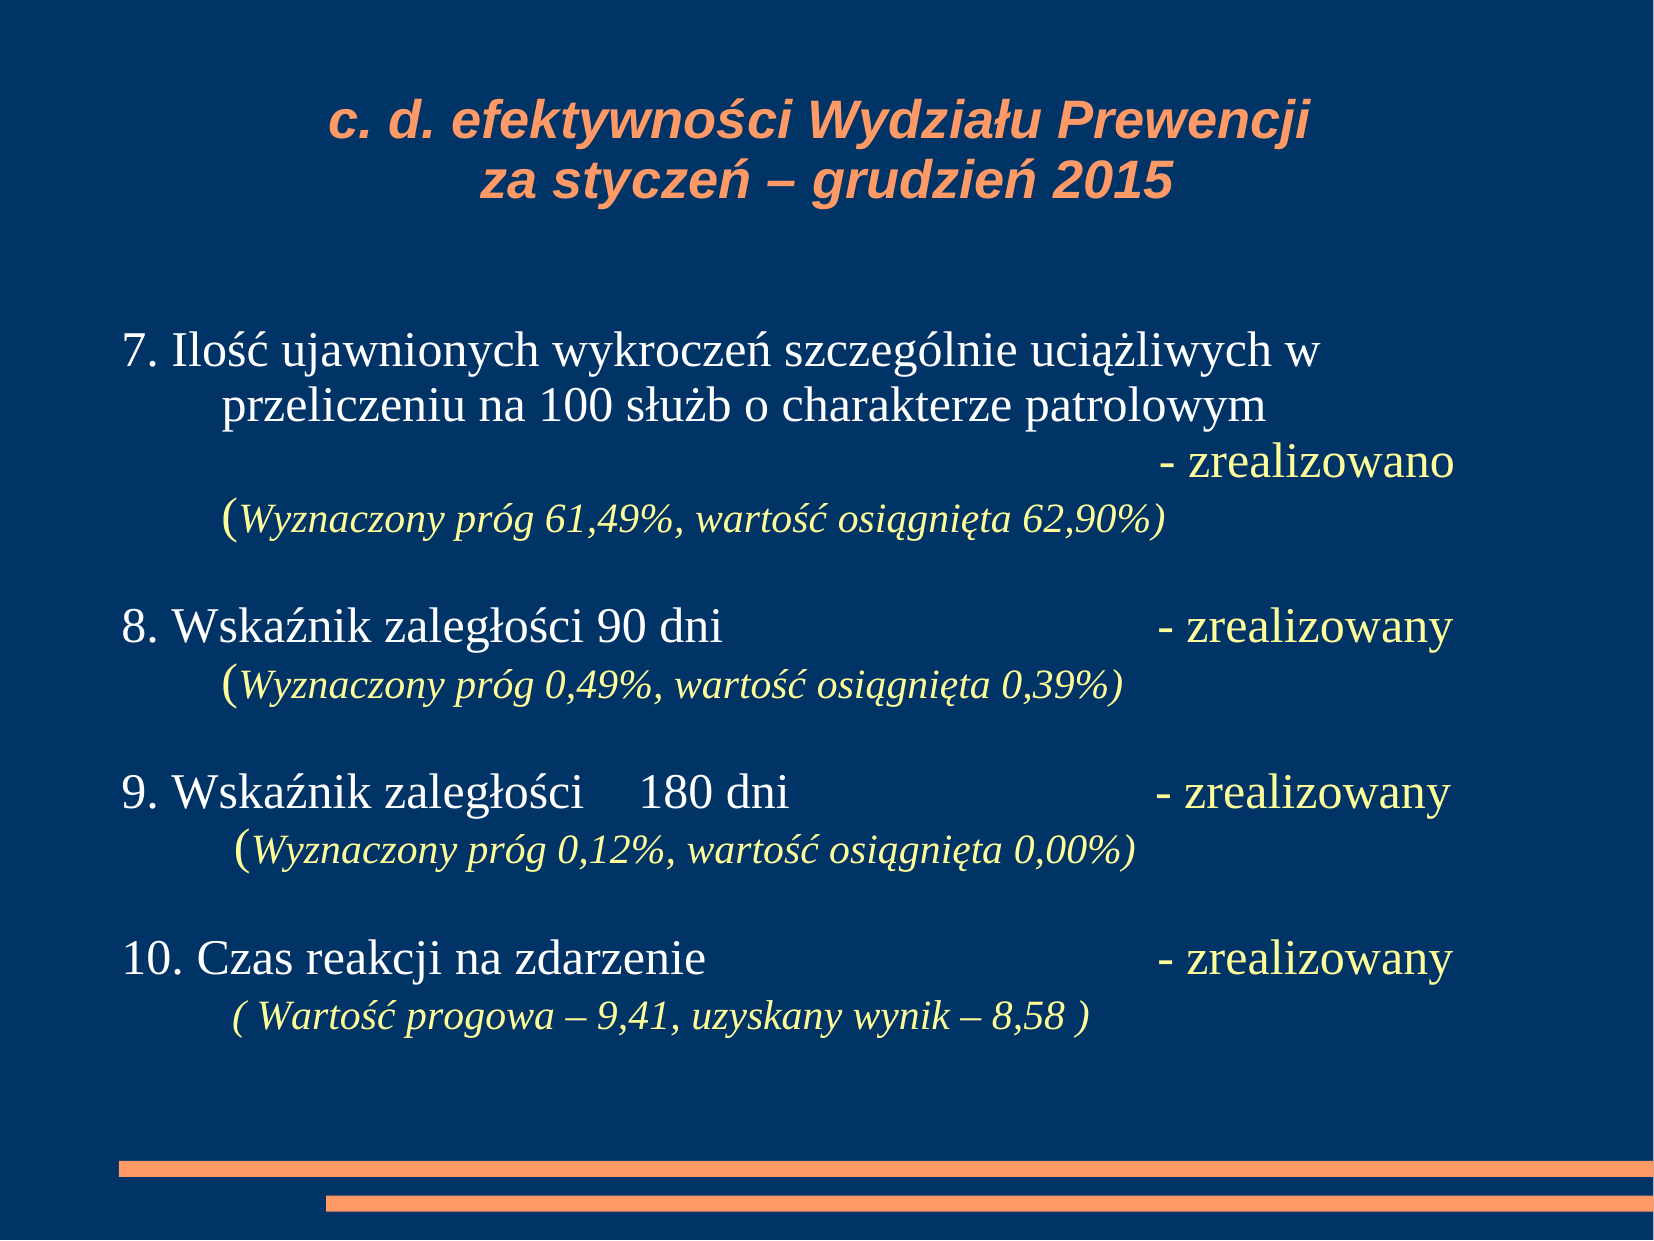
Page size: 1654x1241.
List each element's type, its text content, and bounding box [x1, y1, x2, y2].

title c. d. efektywności Wydziału Prewencji za styczeń – grudzień 2015 [121, 46, 1534, 254]
list 7. Ilość ujawnionych wykroczeń szczególnie uciążliwych w przeliczeniu na 100 służb o charakterze patrolowym - zrealizowano (Wyznaczony próg 61,49%, wartość osiągnięta 62,90%) 8. Wskaźnik zaległości 90 dni - zrealizowany (Wyznaczony próg 0,49%, wartość osiągnięta 0,39%) 9. Wskaźnik zaległości 180 dni - zrealizowany (Wyznaczony próg 0,12%, wartość osiągnięta 0,00%) 10. Czas reakcji na zdarzenie - zrealizowany ( Wartość progowa – 9,41, uzyskany wynik – 8,58 ) [121, 322, 1561, 1132]
